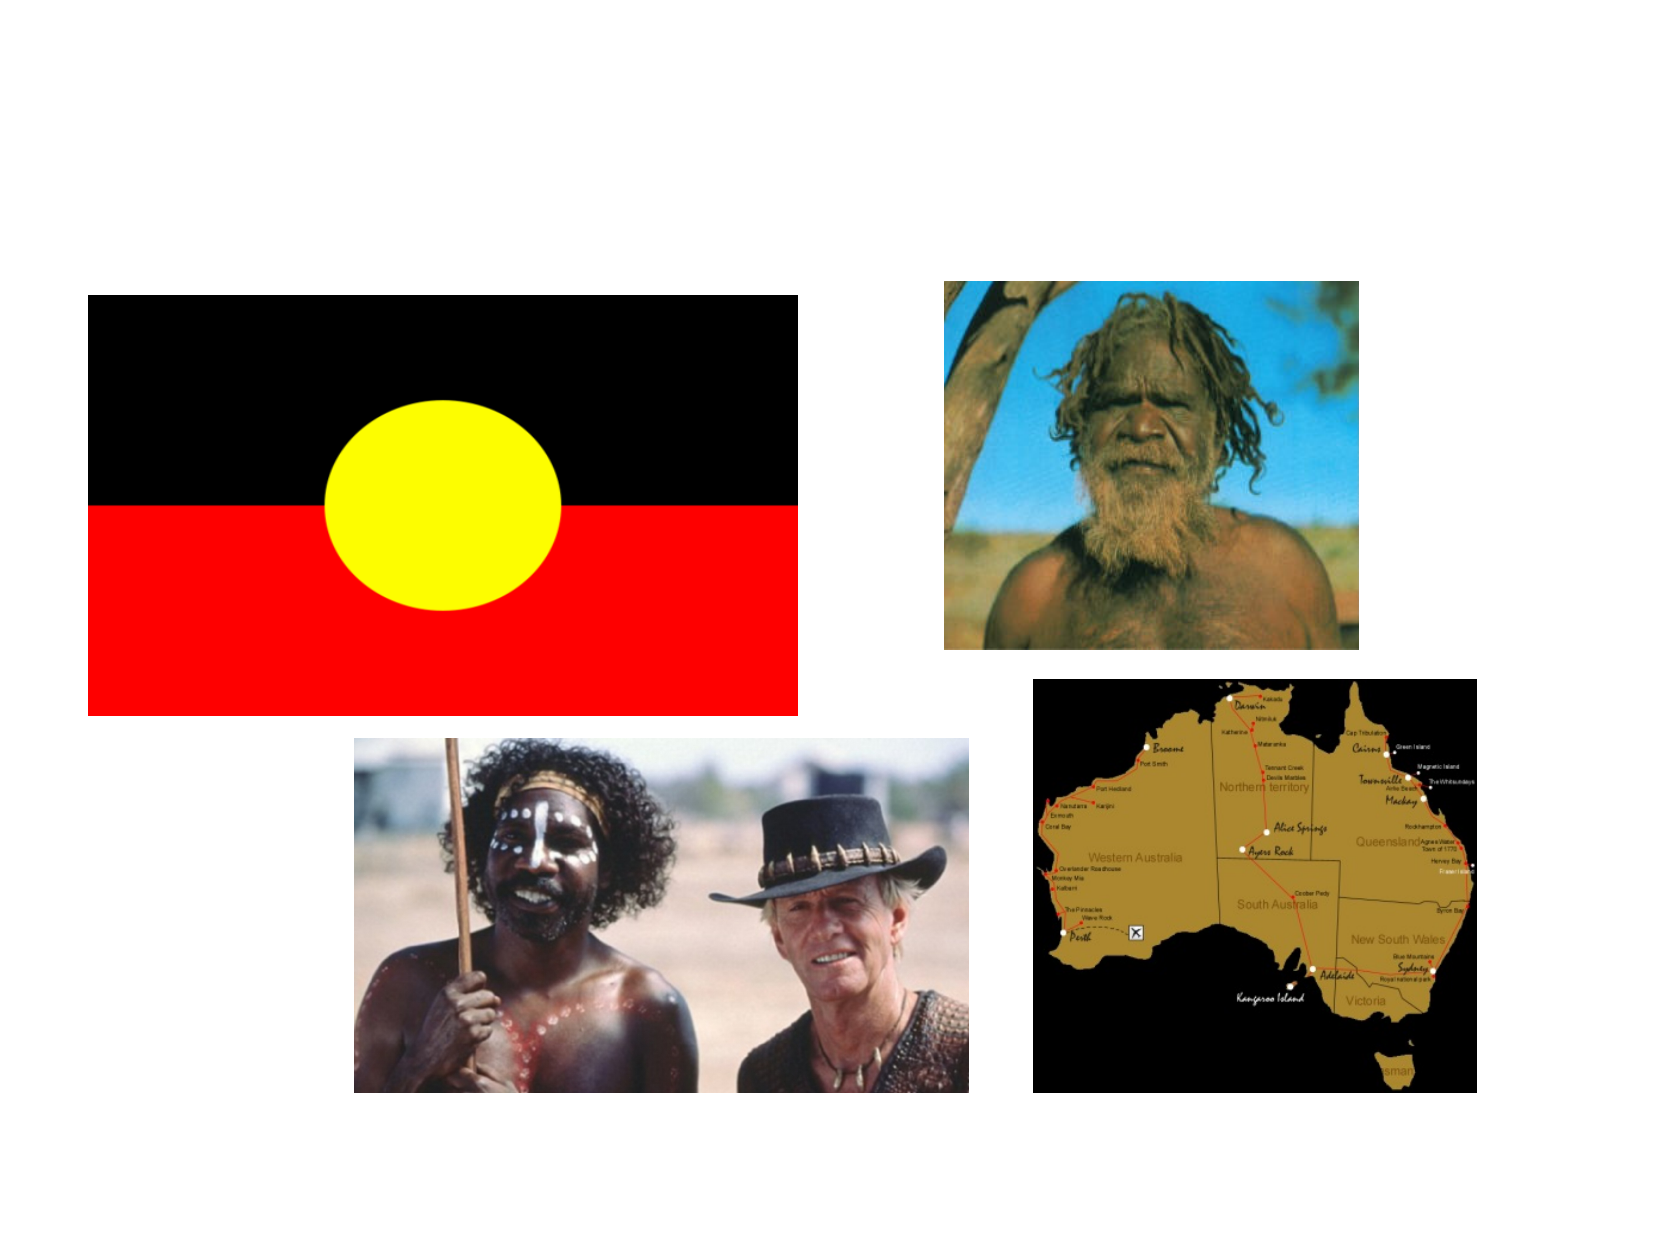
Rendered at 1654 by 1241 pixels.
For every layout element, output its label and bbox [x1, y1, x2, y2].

picture [944, 281, 1359, 650]
picture [88, 295, 798, 716]
picture [1033, 679, 1477, 1093]
picture [354, 738, 969, 1093]
